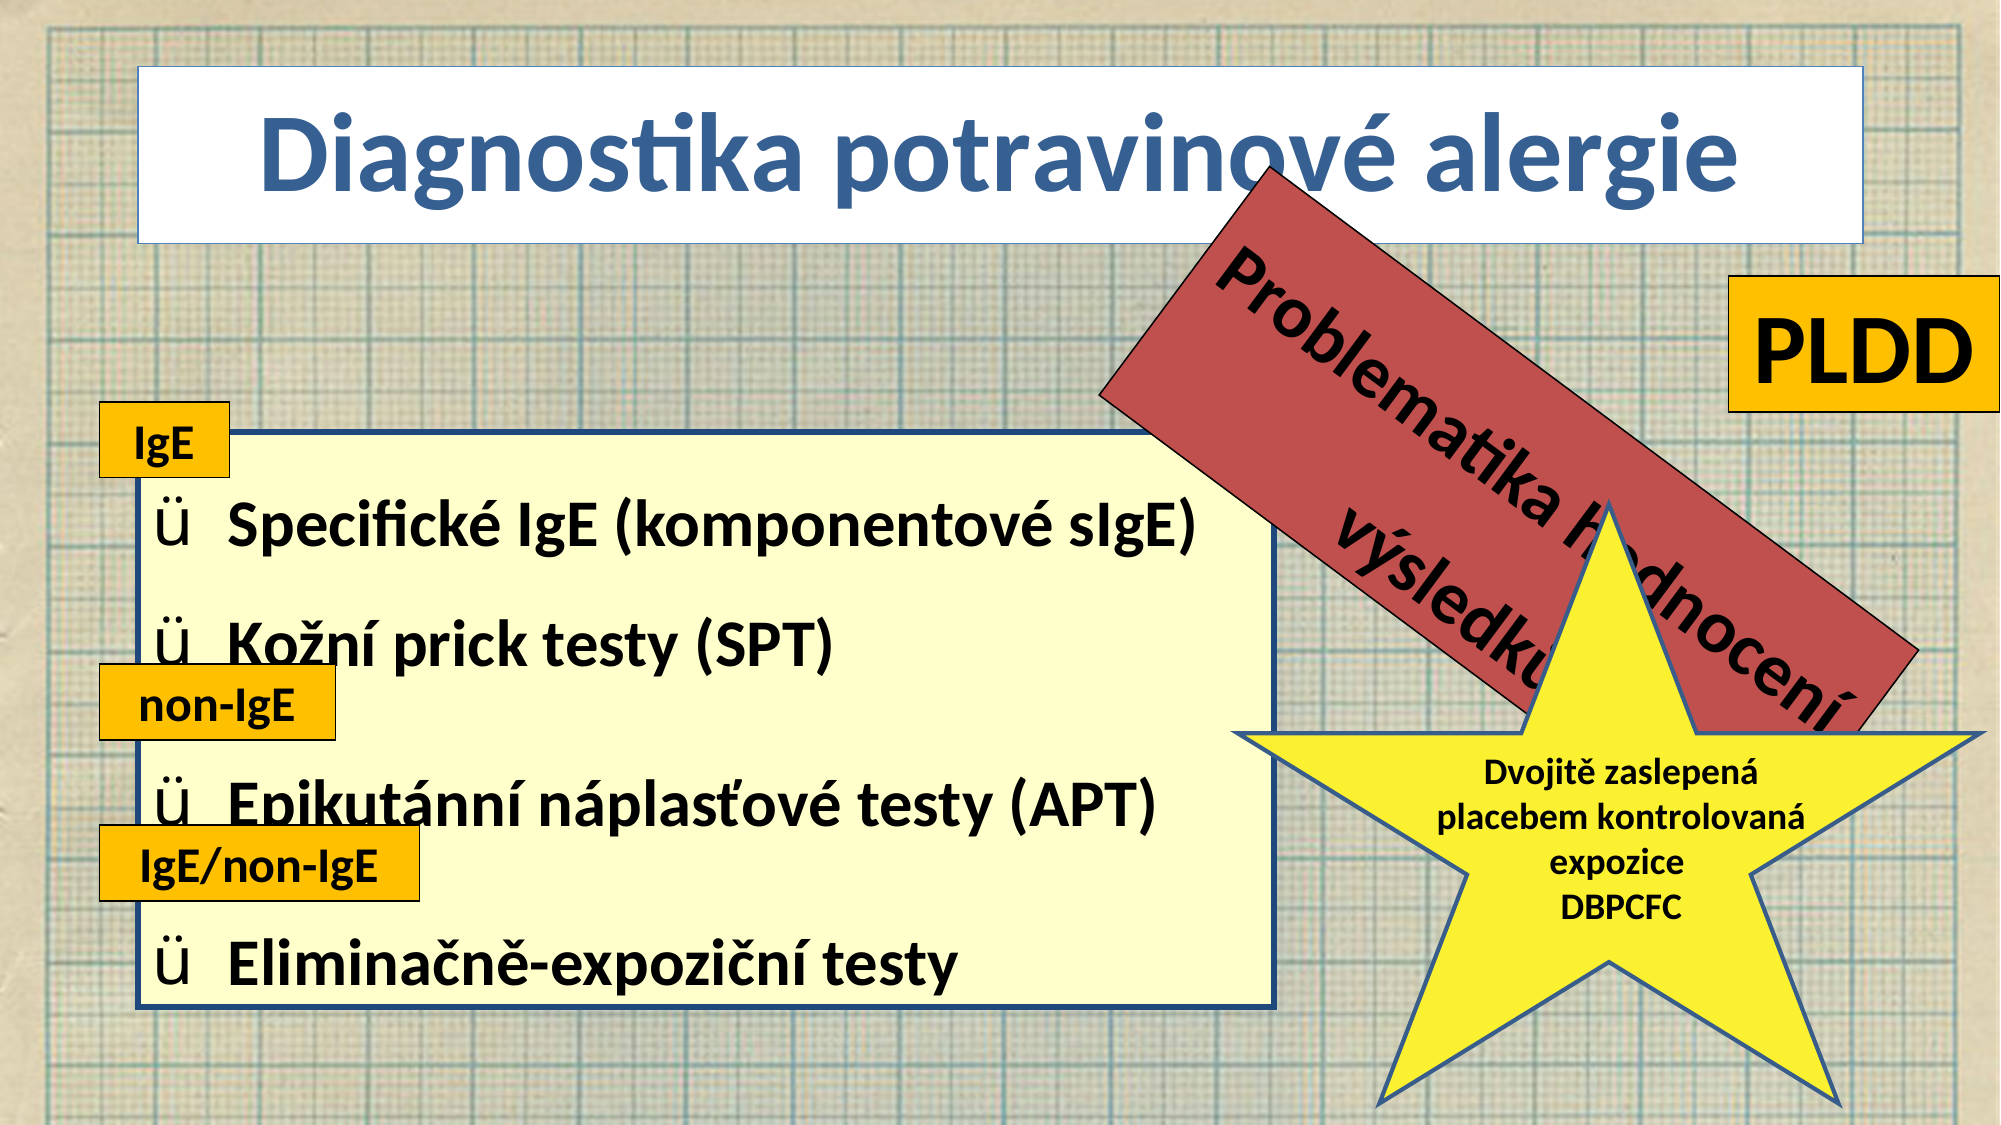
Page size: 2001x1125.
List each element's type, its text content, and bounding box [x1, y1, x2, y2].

text_box non-IgE [99, 664, 336, 740]
text_box Problematika hodnocení výsledků [1099, 166, 1919, 733]
text_box Diagnostika potravinové alergie [137, 66, 1863, 244]
text_box Specifické IgE (komponentové sIgE) Kožní prick testy (SPT) Epikutánní náplasťové testy (APT) Eliminačně-expoziční testy [138, 432, 1274, 1007]
picture [0, 0, 2000, 1125]
text_box [1379, 935, 1839, 1104]
text_box [1237, 504, 1981, 842]
text_box IgE [99, 401, 230, 478]
text_box Dvojitě zaslepená placebem kontrolovaná expozice DBPCFC [1413, 740, 1829, 935]
text_box IgE/non-IgE [99, 825, 420, 901]
text_box PLDD [1728, 275, 2000, 413]
